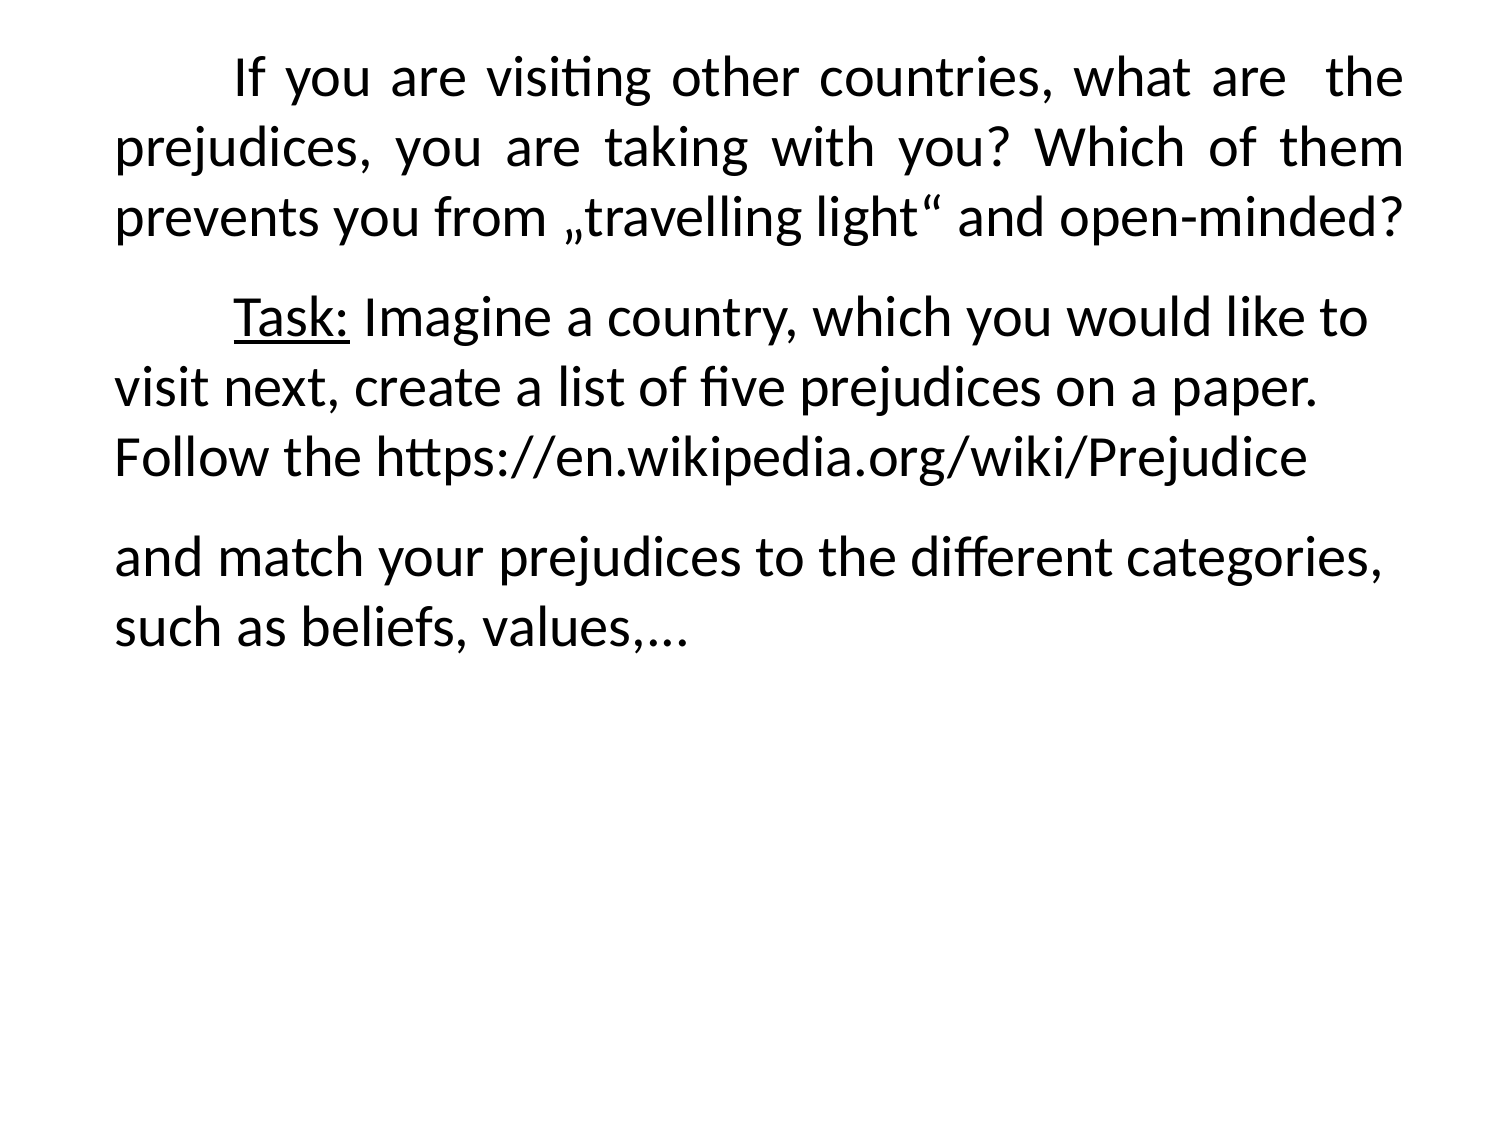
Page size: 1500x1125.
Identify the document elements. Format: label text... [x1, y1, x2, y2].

text_box If you are visiting other countries, what are the prejudices, you are taking with you? Which of them prevents you from „travelling light“ and open-minded? Task: Imagine a country, which you would like to visit next, create a list of five prejudices on a paper. Follow the https://en.wikipedia.org/wiki/Prejudice and match your prejudices to the different categories, such as beliefs, values,... [100, 31, 1451, 774]
